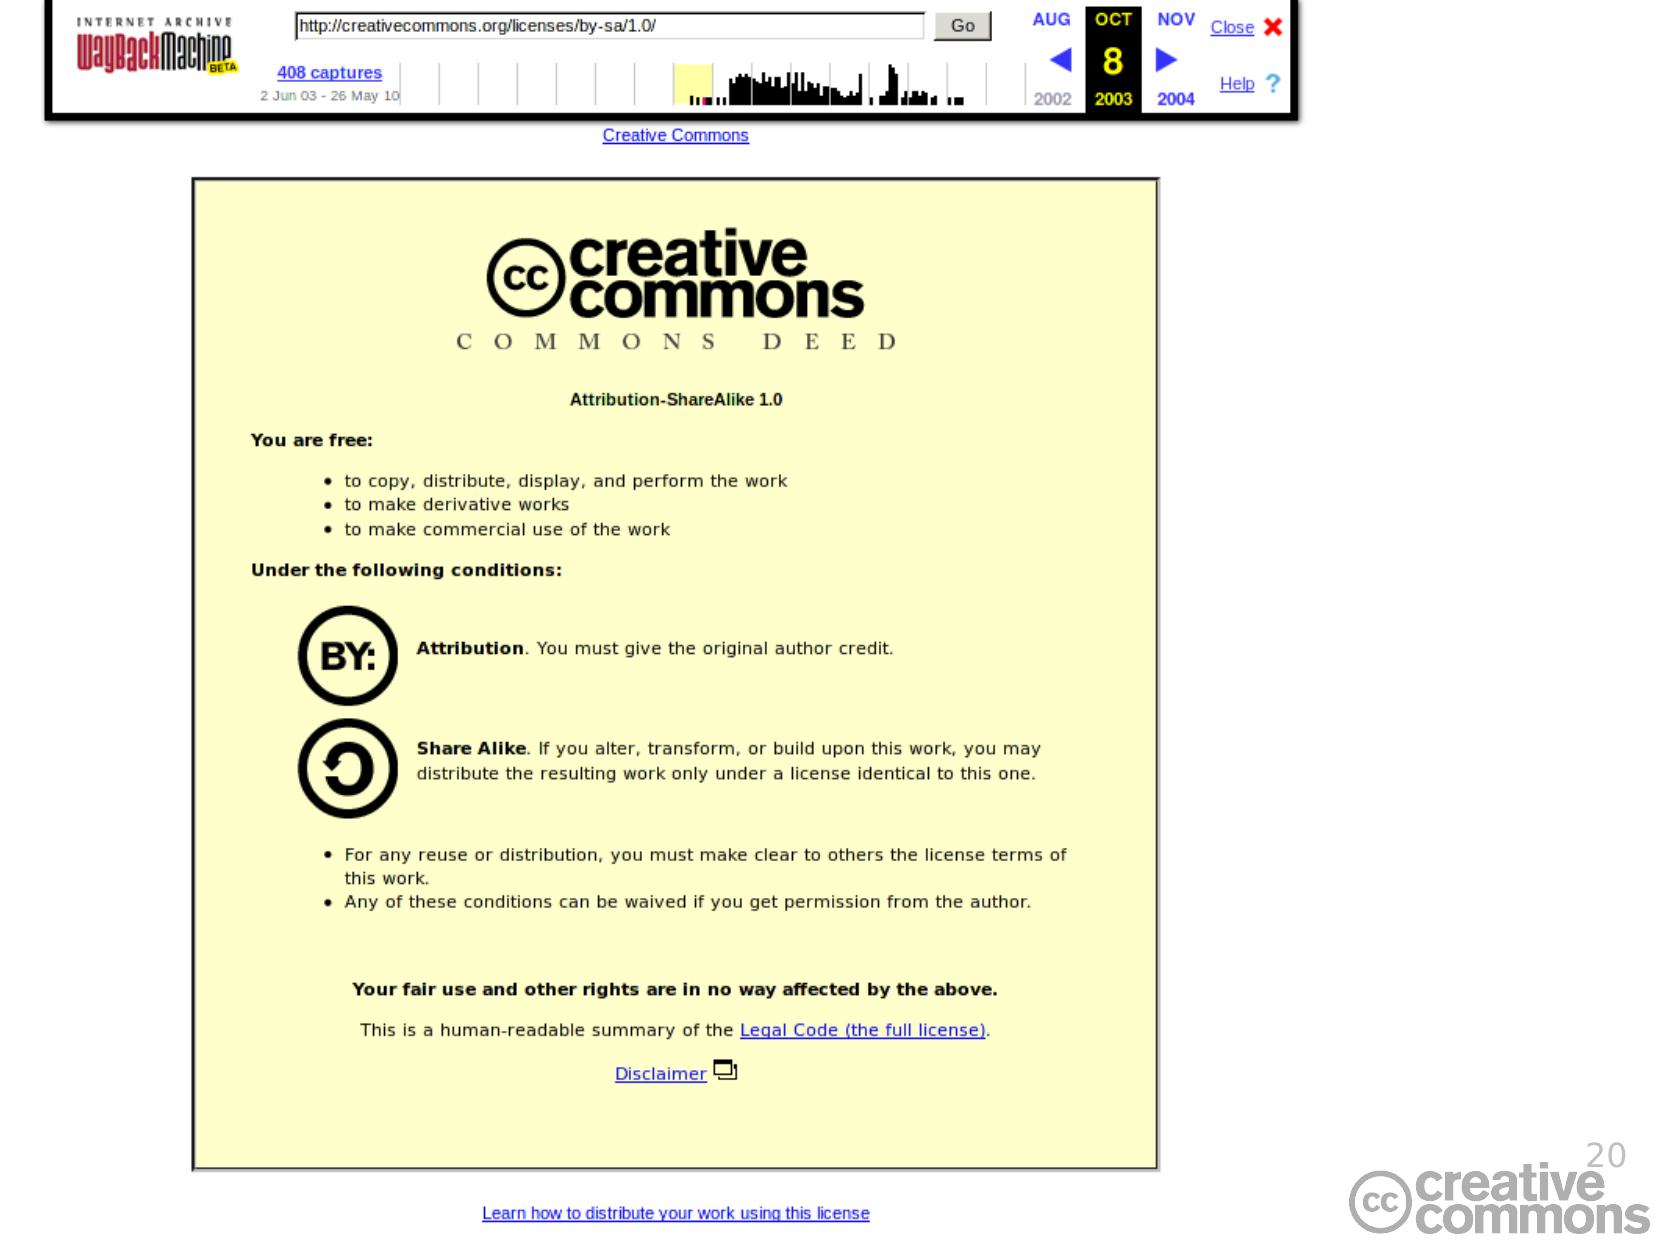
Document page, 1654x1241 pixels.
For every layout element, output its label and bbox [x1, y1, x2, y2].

picture [37, 0, 1314, 1224]
picture [1349, 1162, 1650, 1234]
